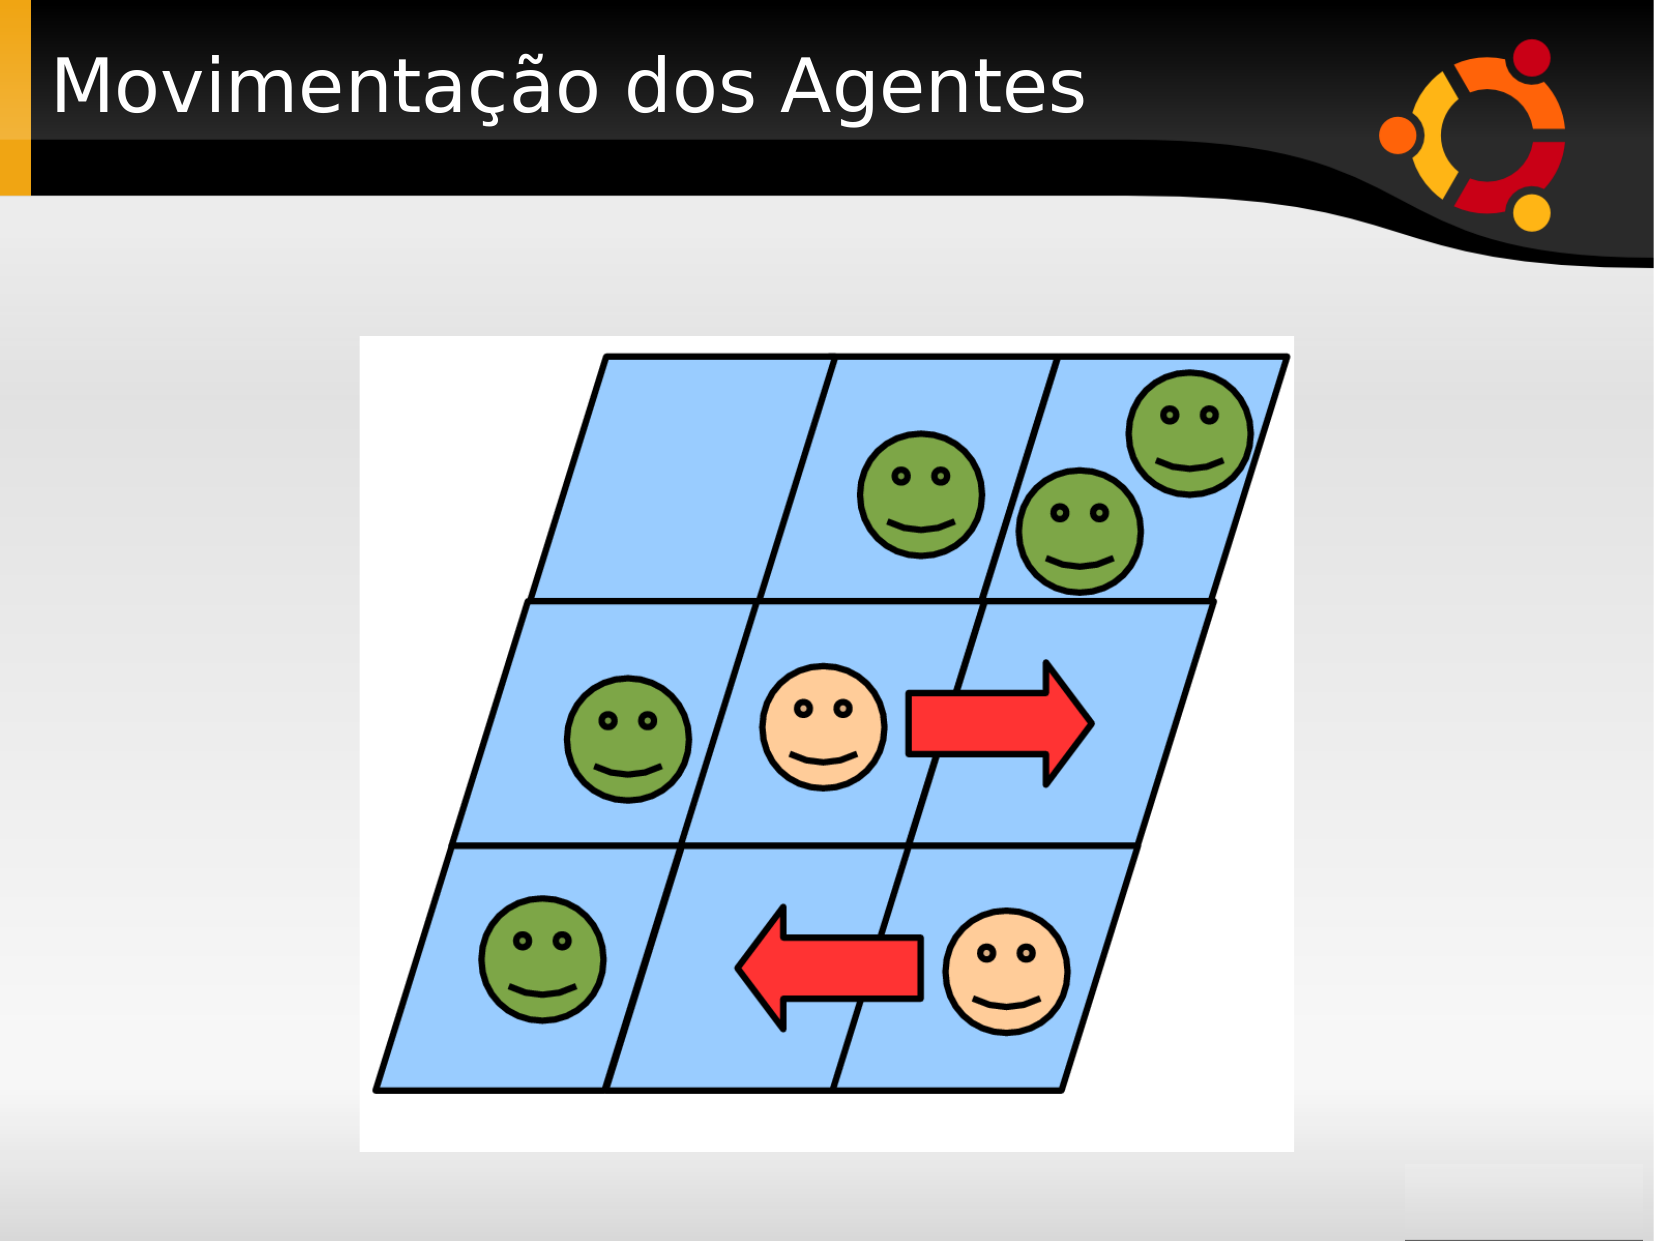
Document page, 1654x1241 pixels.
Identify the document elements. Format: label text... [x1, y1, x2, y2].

picture [0, 0, 1654, 1241]
text_box [738, 531, 1654, 1211]
text_box Movimentação dos Agentes [35, 35, 1424, 138]
